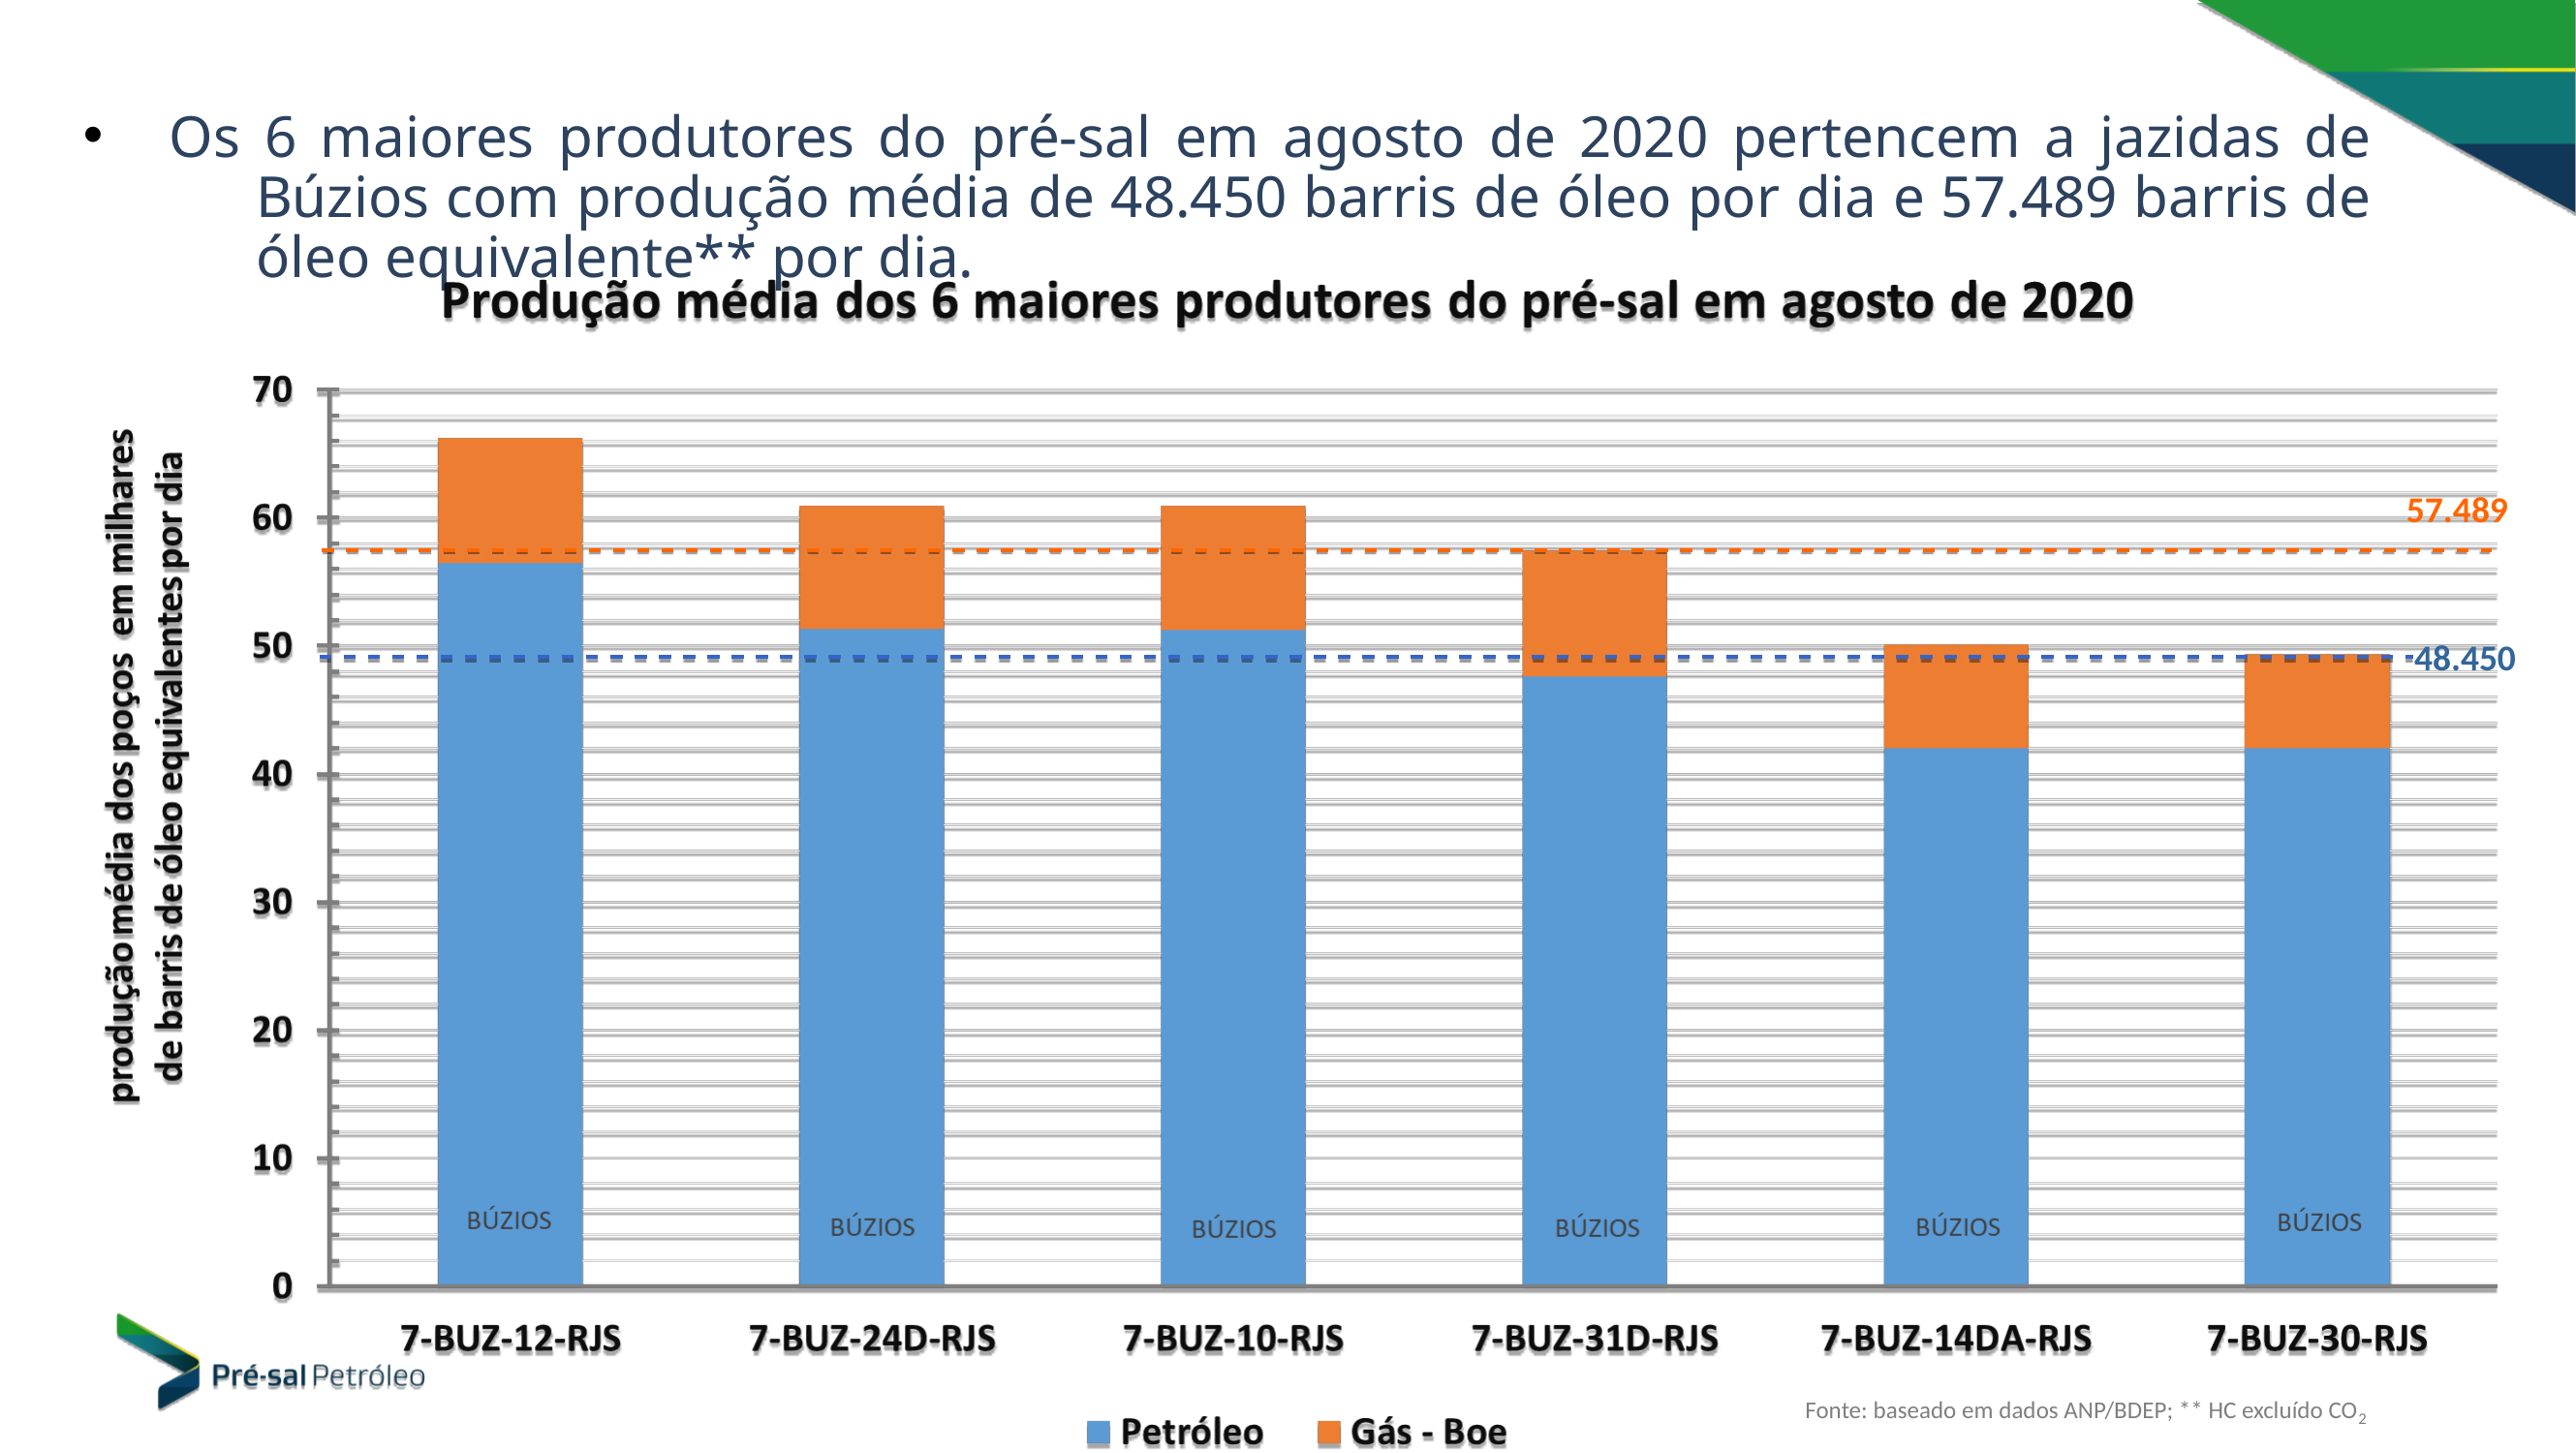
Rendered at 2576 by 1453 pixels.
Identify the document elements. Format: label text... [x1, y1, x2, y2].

picture [27, 248, 2548, 1453]
text_box Os 6 maiores produtores do pré-sal em agosto de 2020 pertencem a jazidas de Búzios com produção média de 48.450 barris de óleo por dia e 57.489 barris de óleo equivalente** por dia. [68, 100, 2387, 248]
text_box 57.489 [2391, 479, 2533, 539]
text_box 48.450 [2400, 627, 2576, 687]
text_box Fonte: baseado em dados ANP/BDEP; ** HC excluído CO2 [1790, 1386, 2392, 1432]
